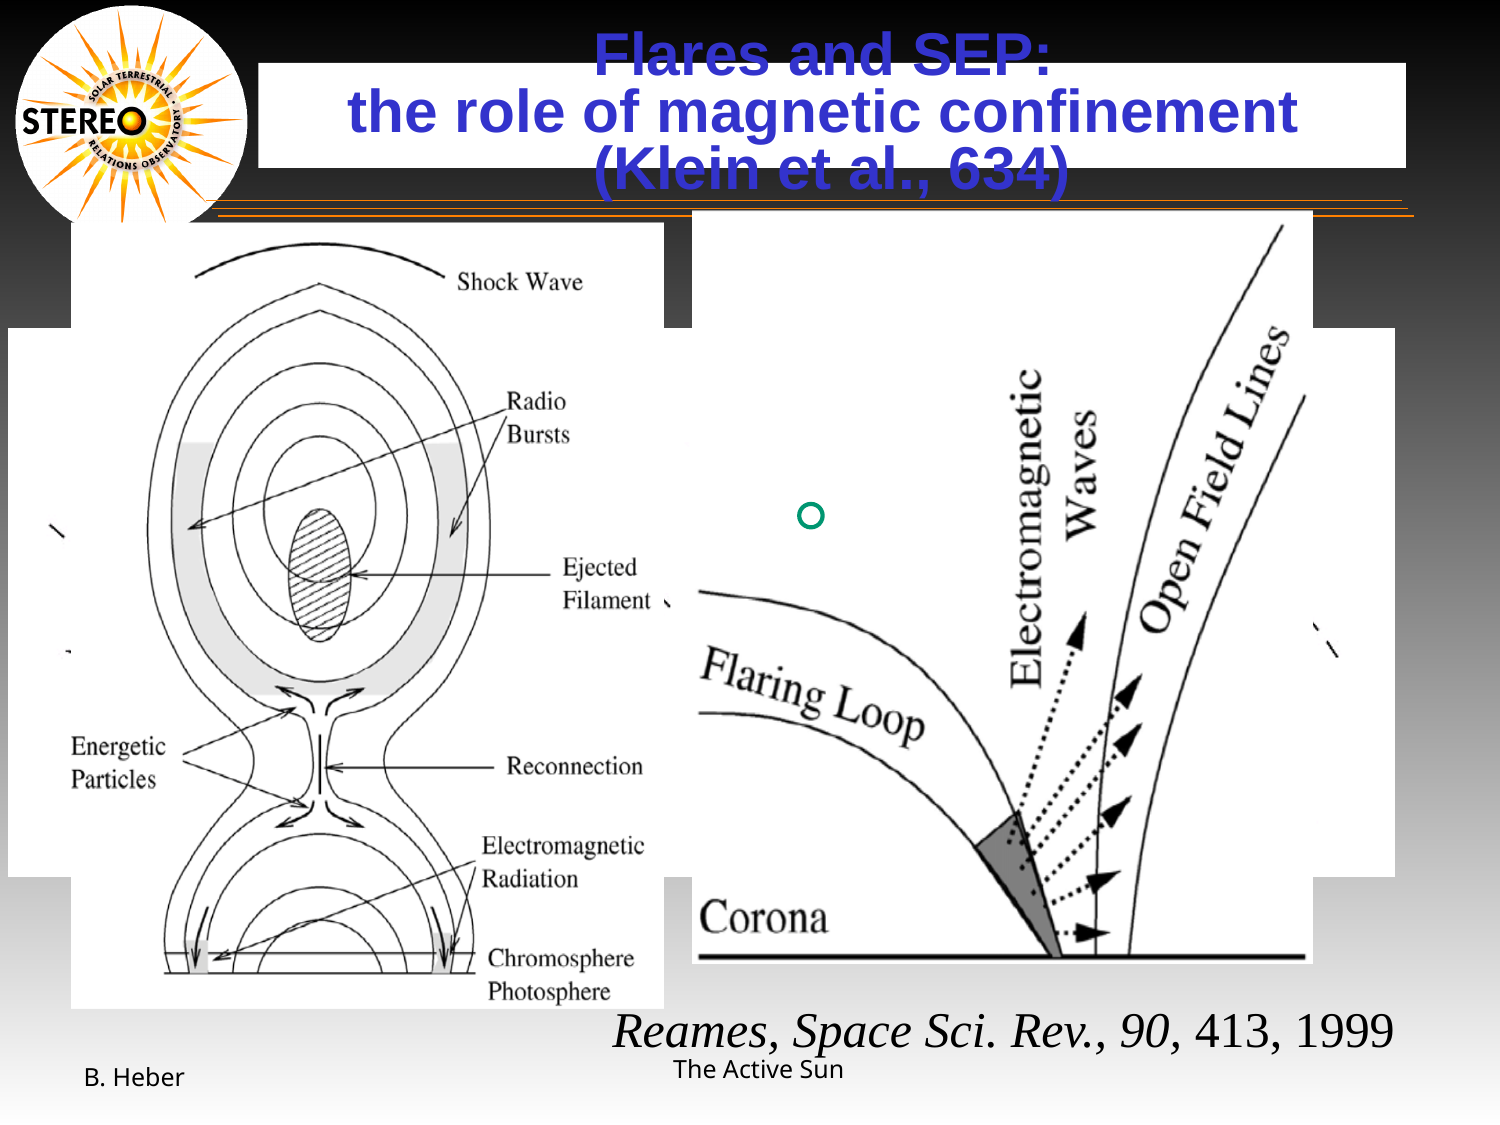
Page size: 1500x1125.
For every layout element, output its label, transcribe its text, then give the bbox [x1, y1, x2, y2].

picture [8, 2, 1395, 1009]
text_box [802, 507, 820, 524]
text_box Reames, Space Sci. Rev., 90, 413, 1999 [597, 996, 1436, 1071]
title Flares and SEP: the role of magnetic confinement (Klein et al., 634) [258, 62, 1406, 168]
